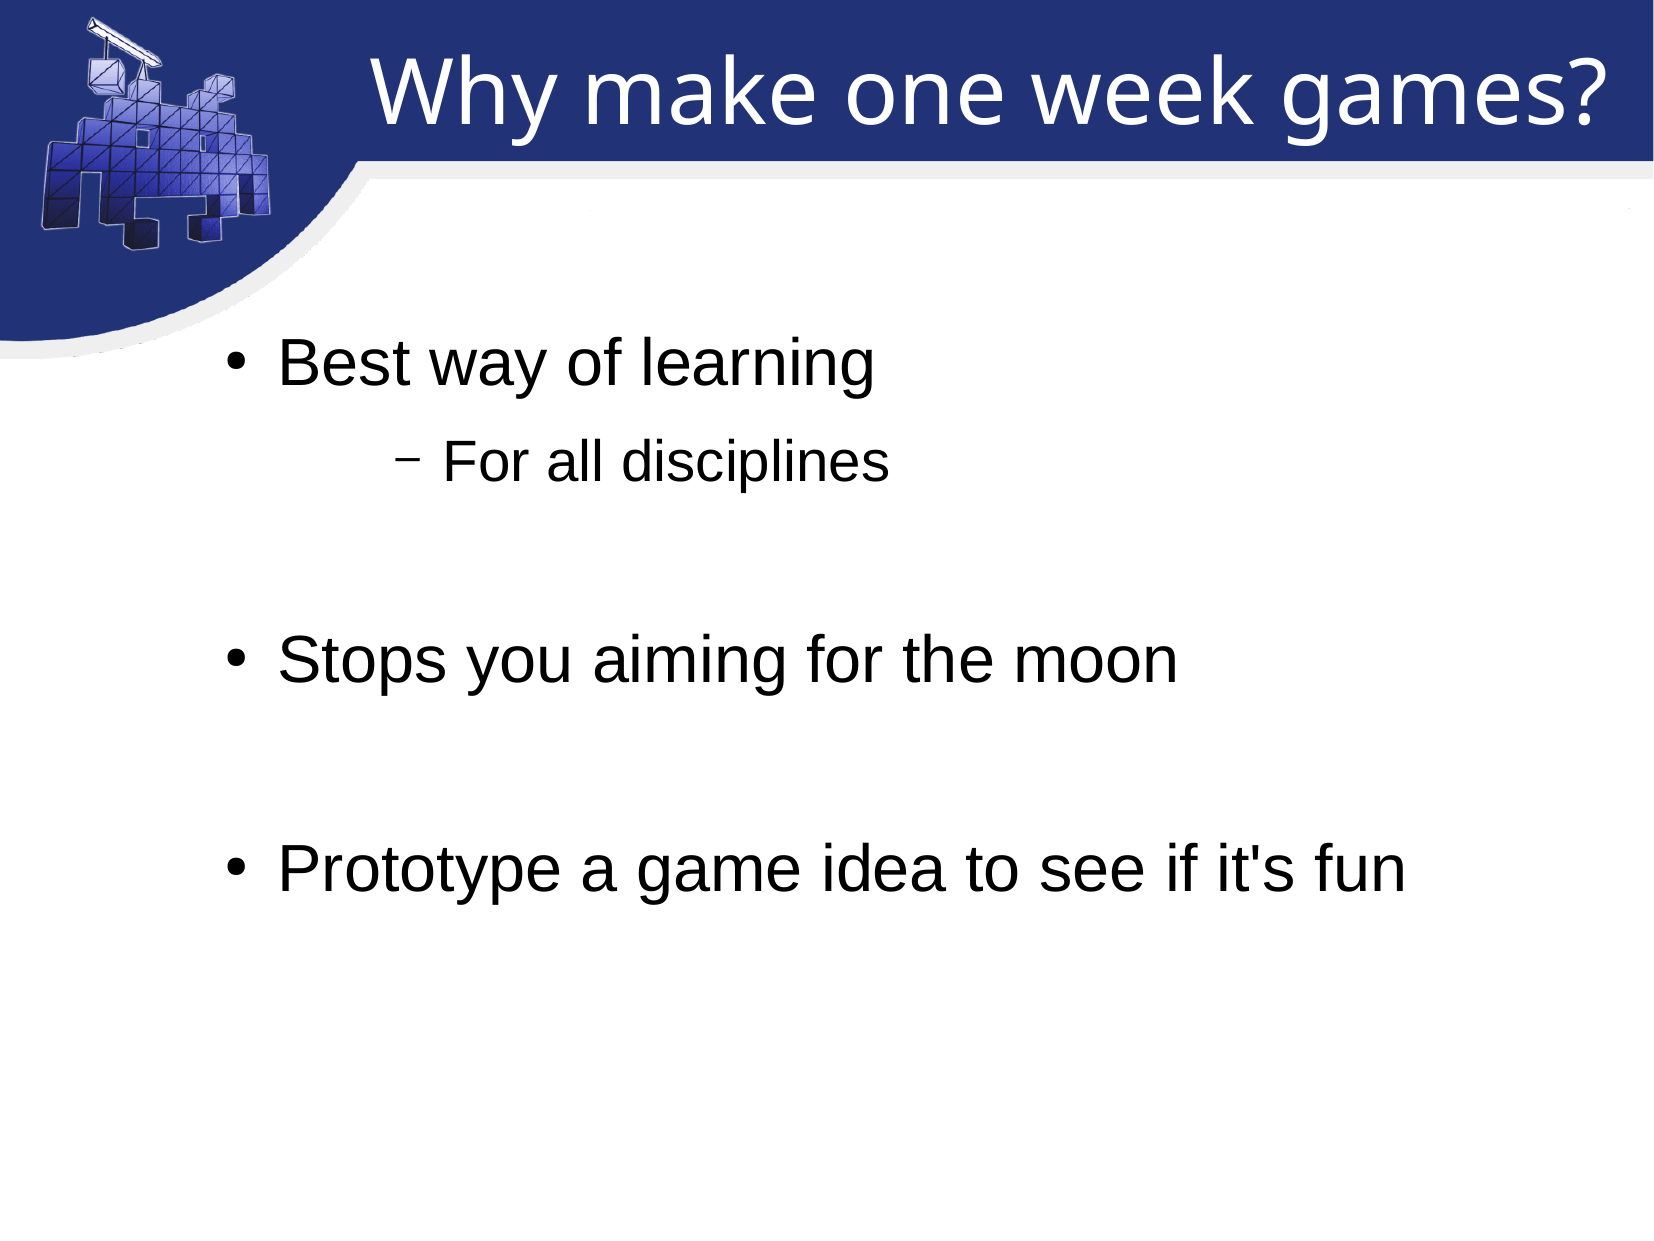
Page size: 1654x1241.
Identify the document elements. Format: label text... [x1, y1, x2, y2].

picture [0, 0, 1654, 443]
list Best way of learning For all disciplines Stops you aiming for the moon Prototype a game idea to see if it's fun [206, 324, 1595, 1078]
title Why make one week games? [354, 35, 1625, 142]
